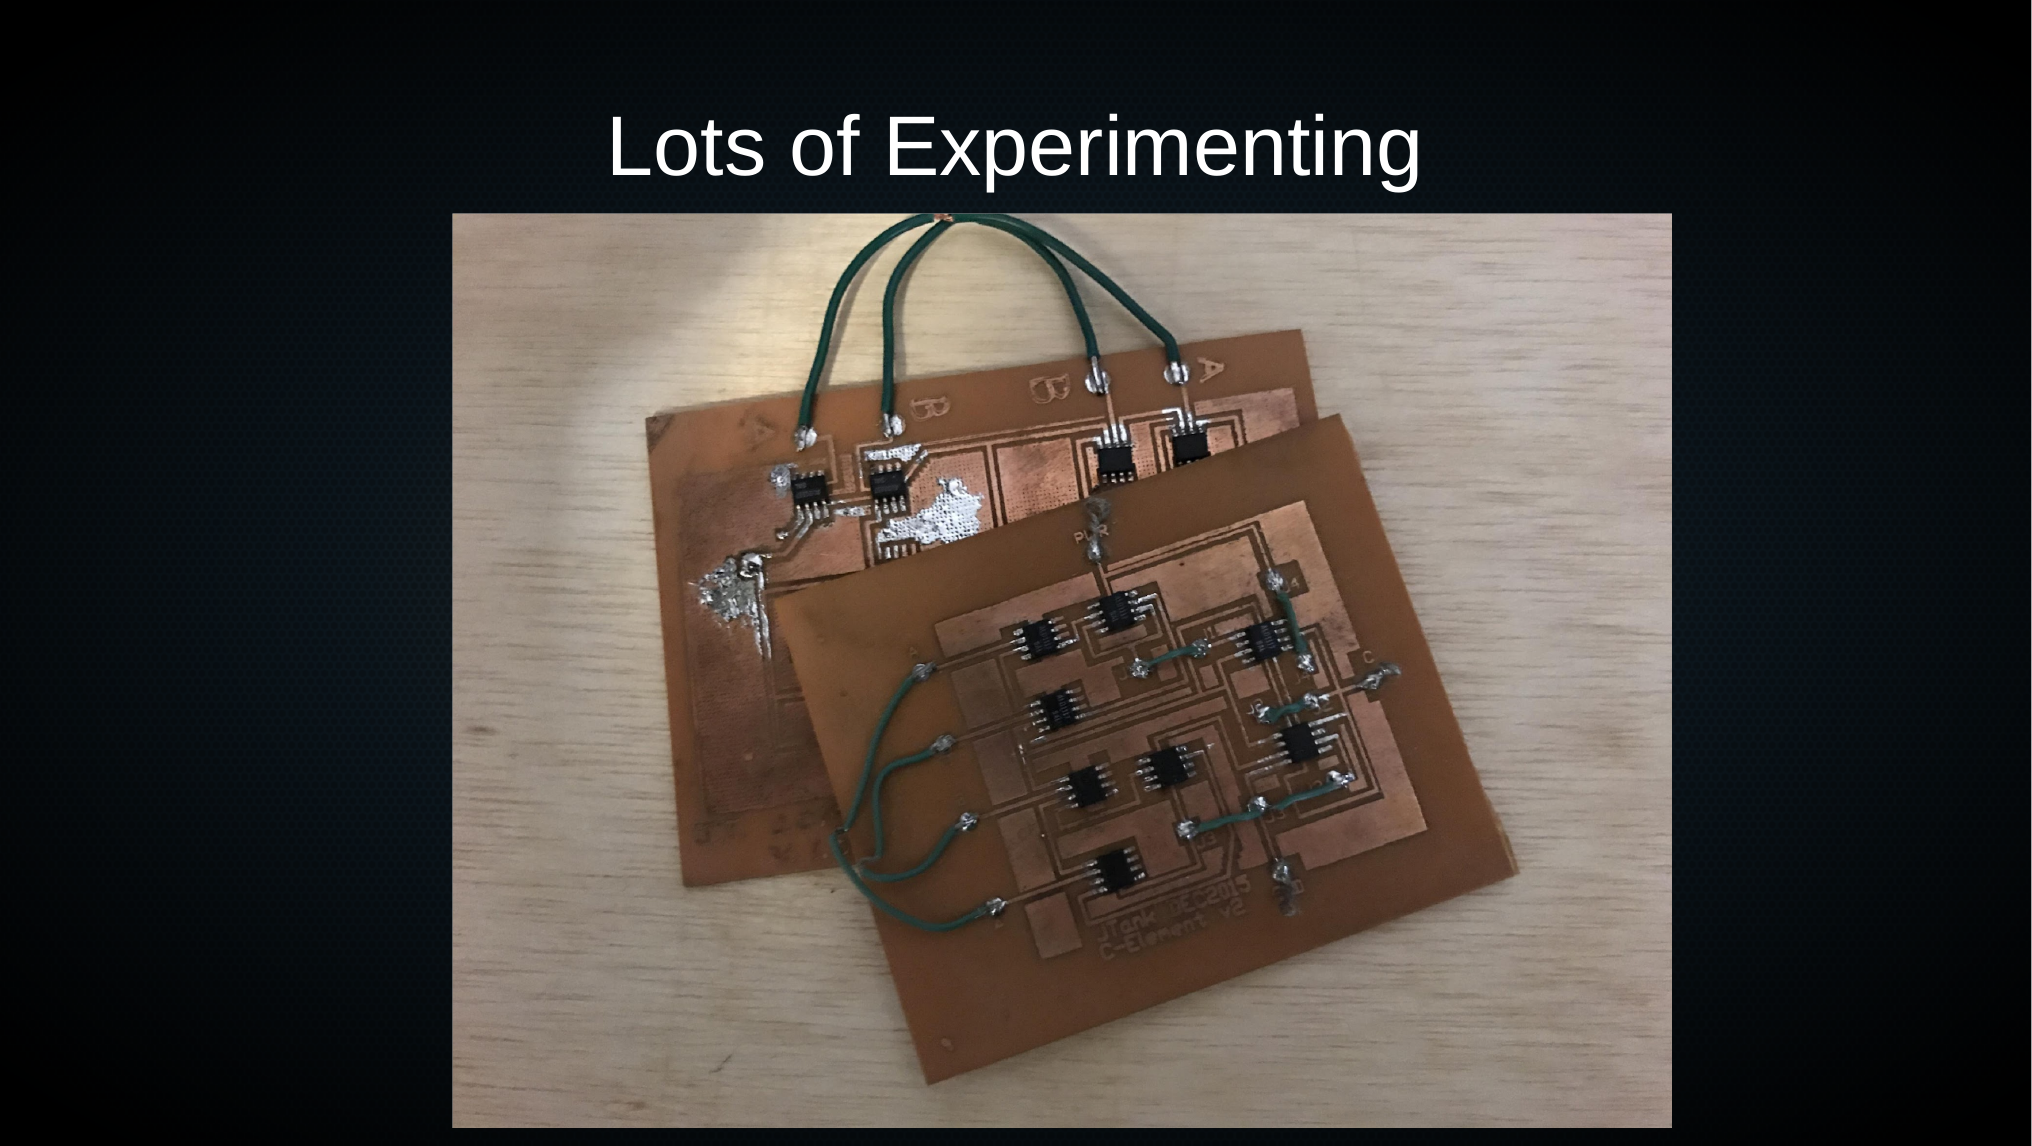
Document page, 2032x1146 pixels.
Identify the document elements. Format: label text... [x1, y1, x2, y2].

picture [0, 0, 2032, 1146]
text_box Lots of Experimenting [101, 45, 1930, 237]
